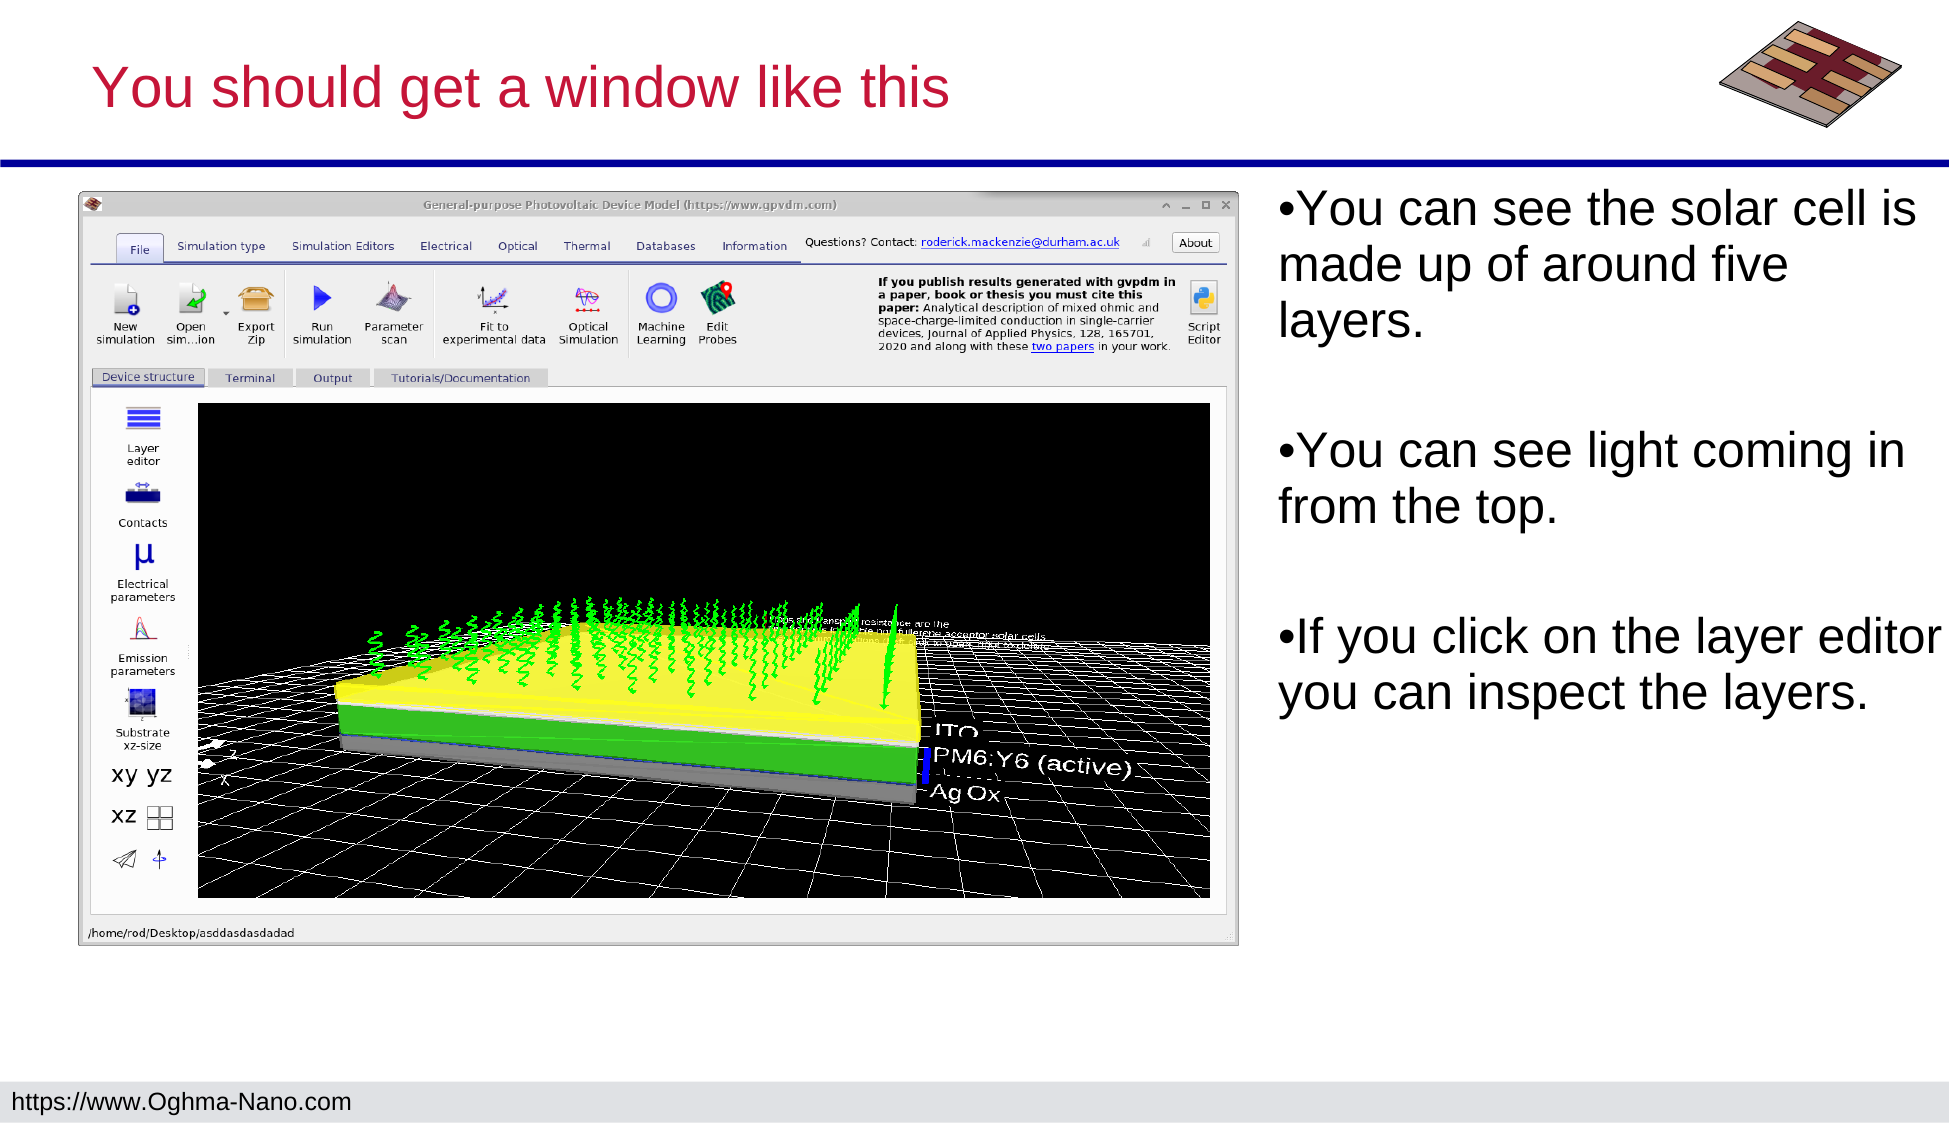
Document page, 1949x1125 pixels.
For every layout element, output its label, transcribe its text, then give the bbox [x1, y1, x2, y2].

picture [78, 191, 1239, 946]
list You can see the solar cell is made up of around five layers. You can see light coming in from the top. If you click on the layer editor you can inspect the layers. [1278, 180, 1949, 1017]
title You should get a window like this [76, 34, 1685, 140]
